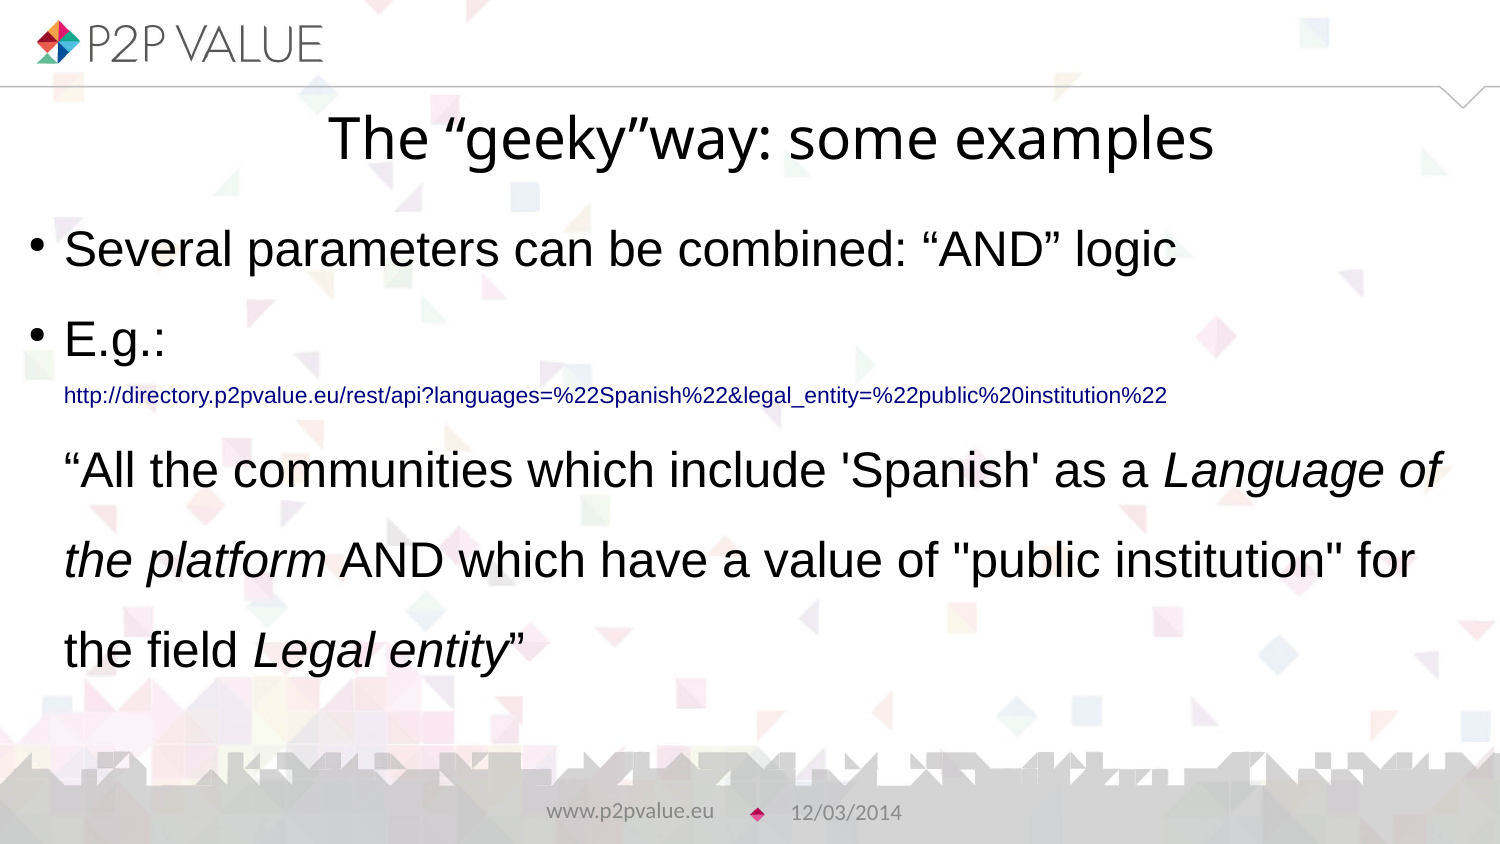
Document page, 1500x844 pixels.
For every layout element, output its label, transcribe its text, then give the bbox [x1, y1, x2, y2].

text_box www.p2pvalue.eu [540, 789, 759, 829]
subtitle Several parameters can be combined: “AND” logic E.g.: http://directory.p2pvalue.eu/rest/api?languages=%22Spanish%22&legal_entity=%22public%20institution%22 “All the communities which include 'Spanish' as a Language of the platform AND which have a value of "public institution" for the field Legal entity” [15, 180, 1496, 736]
slide_number 12/03/2014 [777, 788, 1470, 834]
title The “geeky”way: some examples [105, 92, 1441, 180]
picture [0, 0, 1500, 844]
